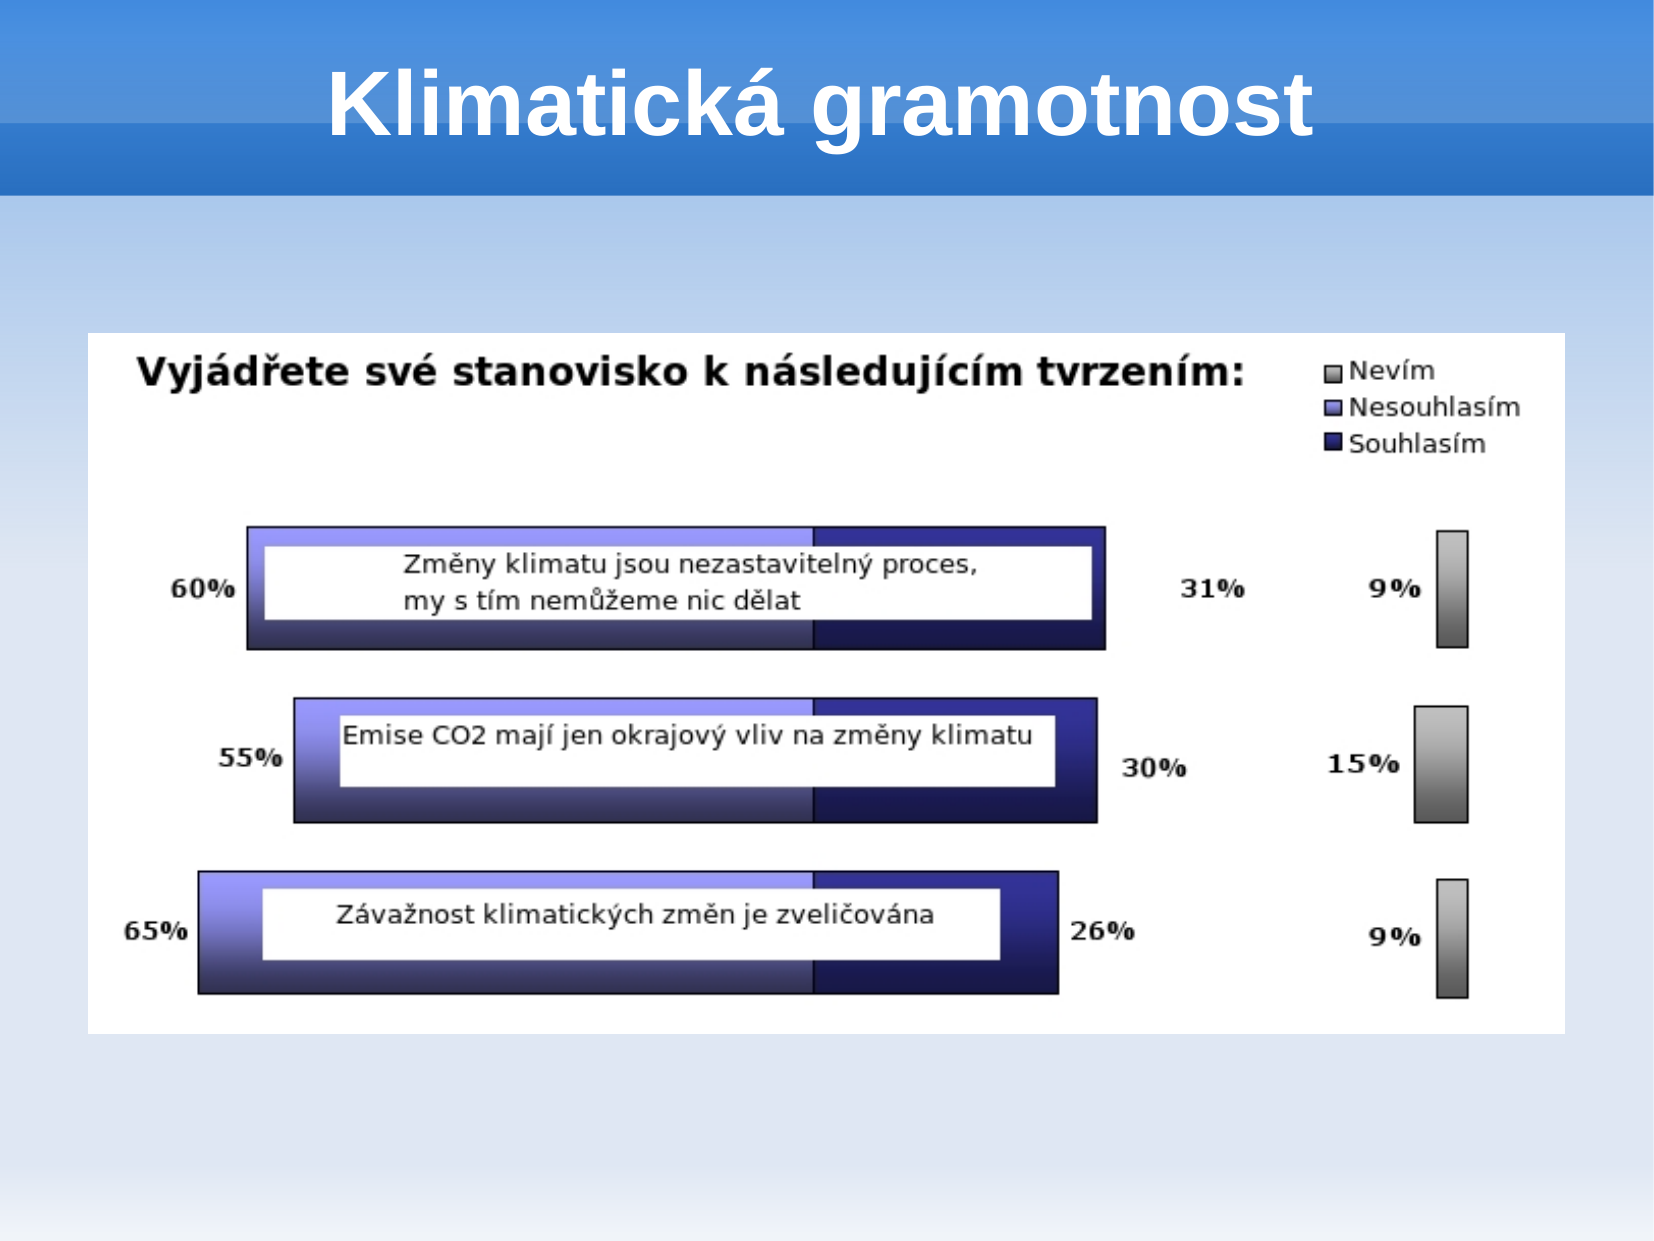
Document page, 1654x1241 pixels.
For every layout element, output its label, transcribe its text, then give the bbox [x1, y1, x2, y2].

picture [0, 0, 1654, 1241]
title Klimatická gramotnost [76, 0, 1565, 208]
